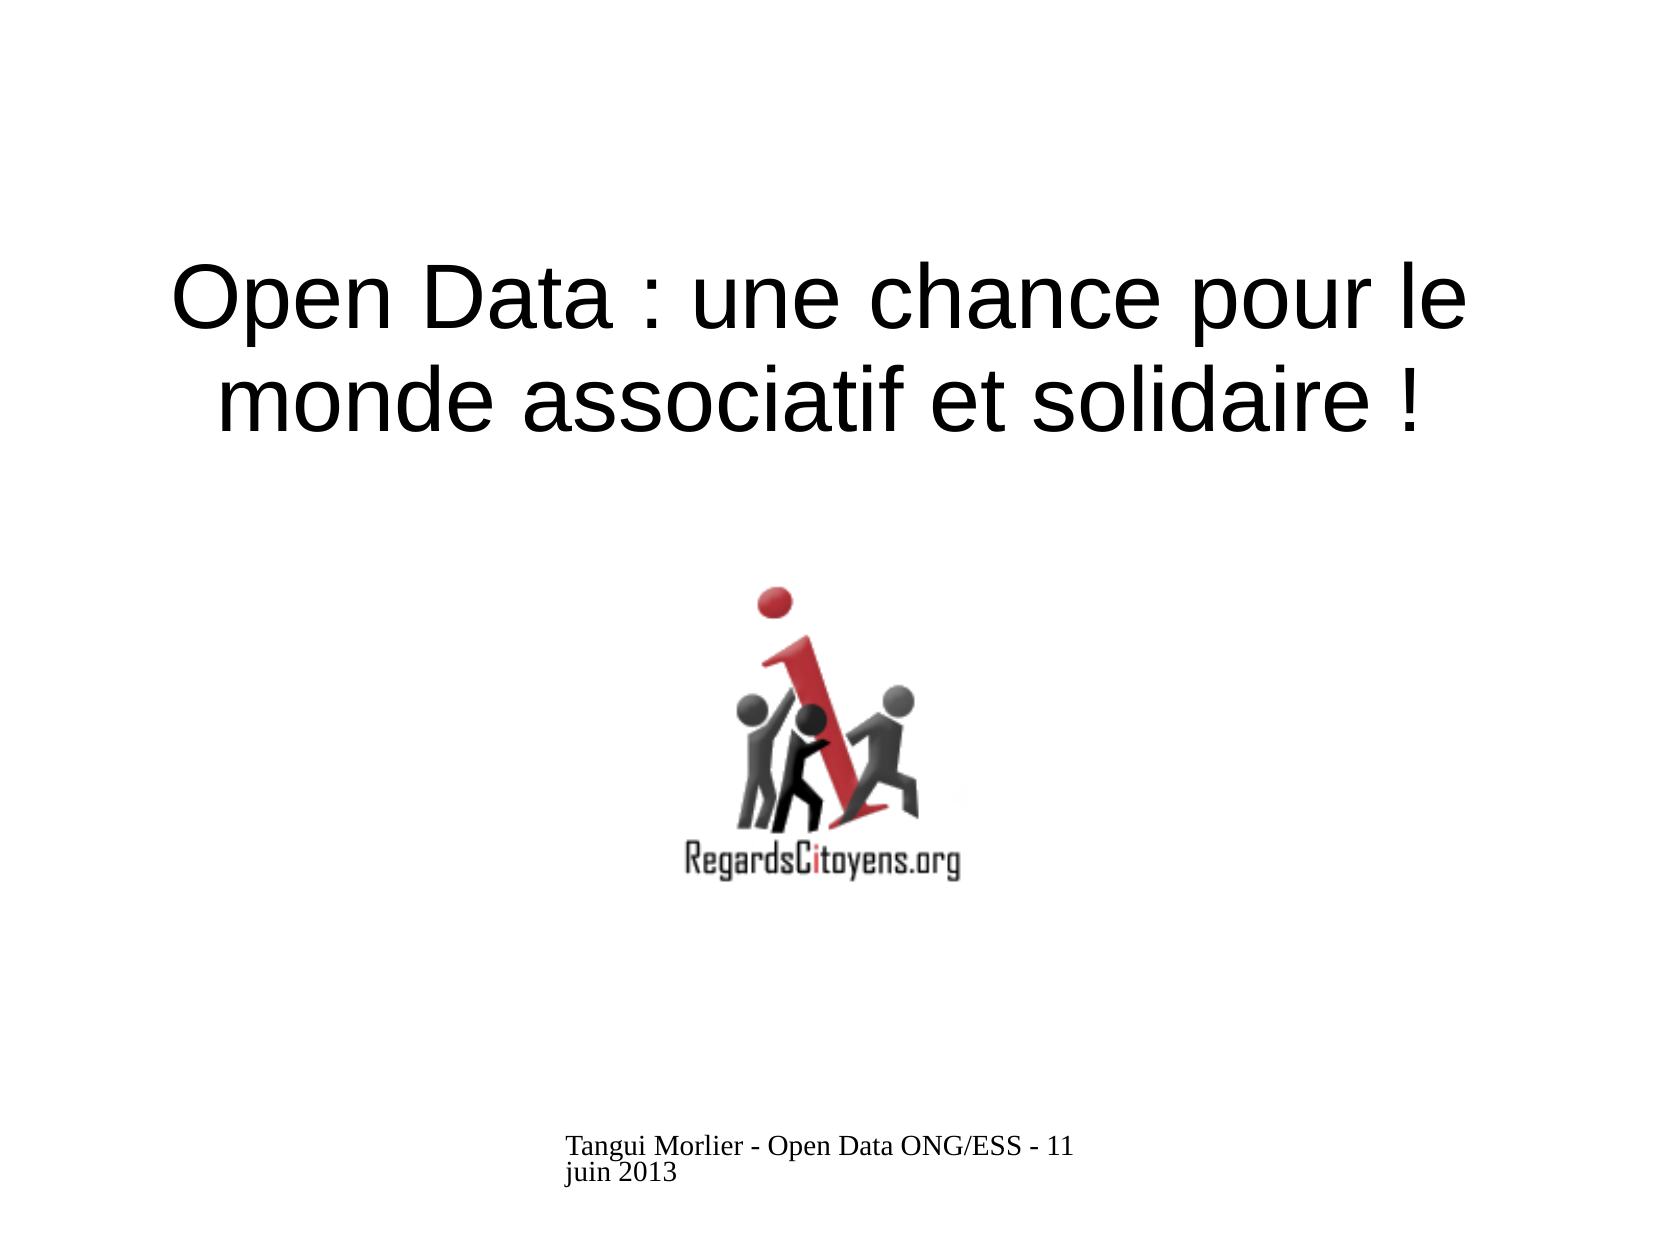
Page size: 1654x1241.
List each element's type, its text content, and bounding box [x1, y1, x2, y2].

title Open Data : une chance pour le monde associatif et solidaire ! [76, 188, 1565, 508]
picture [679, 573, 967, 886]
